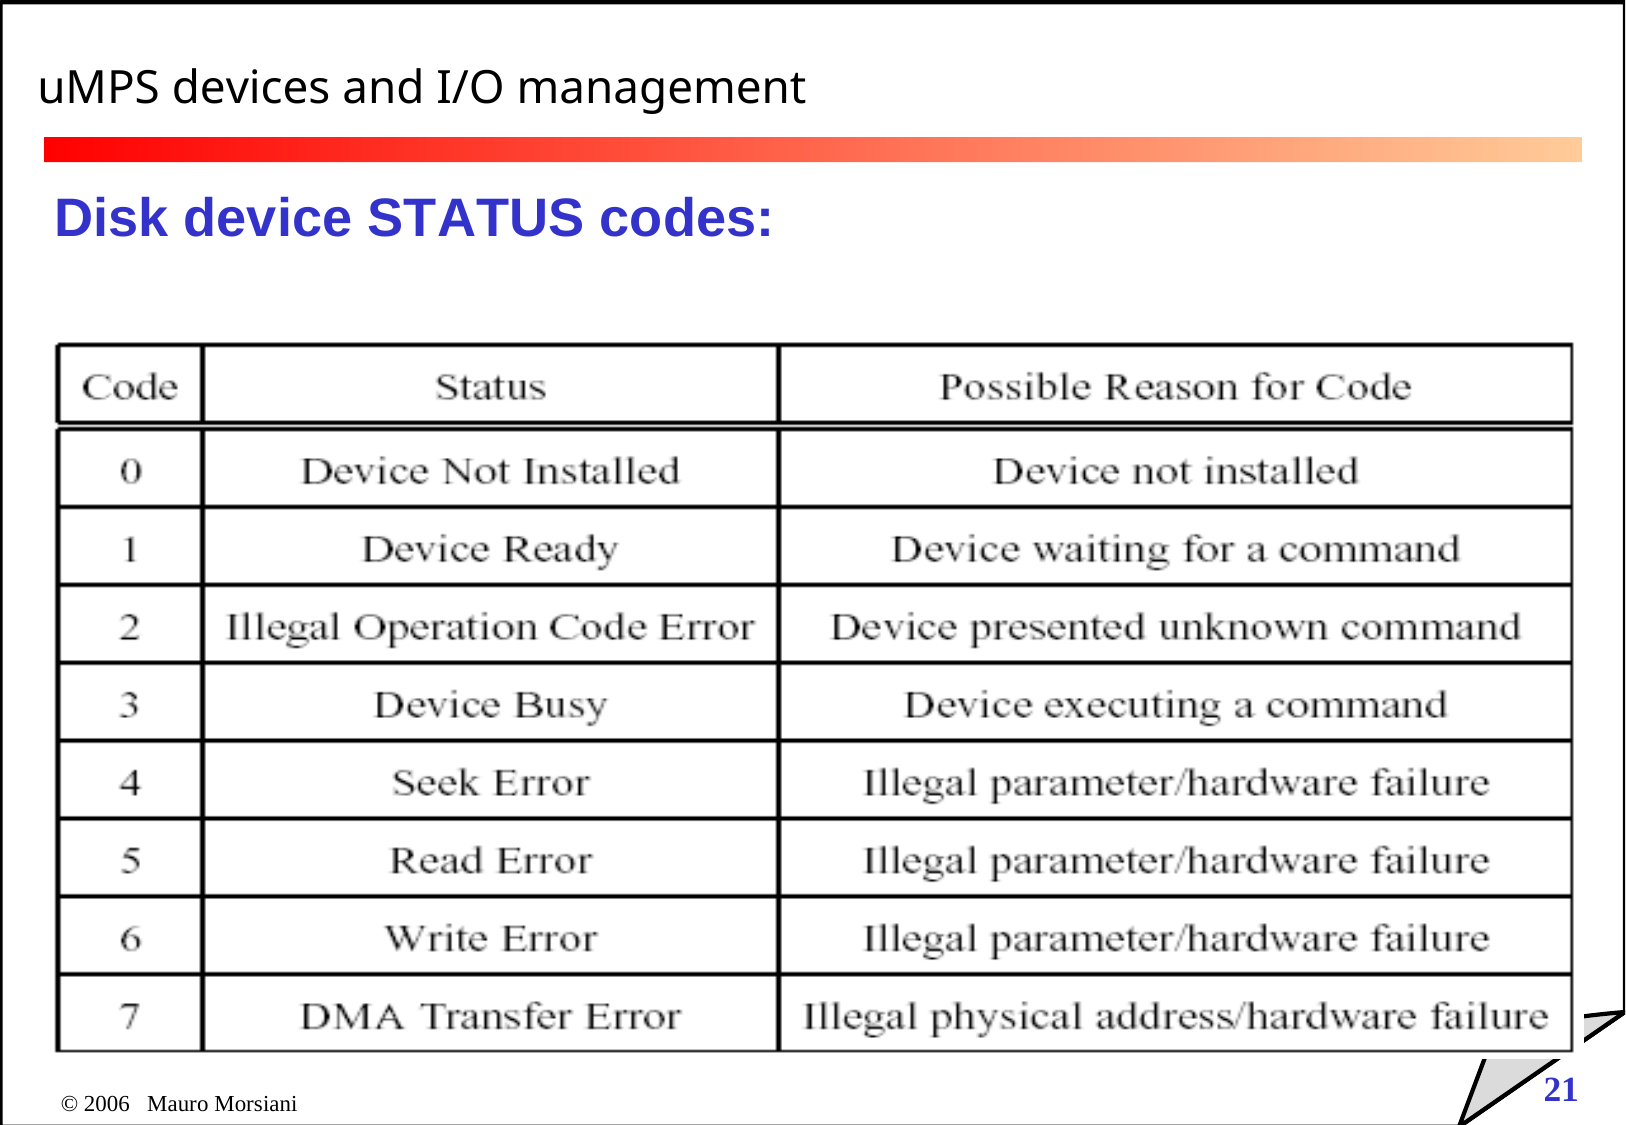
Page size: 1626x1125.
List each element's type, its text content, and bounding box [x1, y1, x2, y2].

title uMPS devices and I/O management [37, 44, 1587, 130]
picture [46, 337, 1584, 1059]
list Disk device STATUS codes: [54, 187, 1557, 595]
